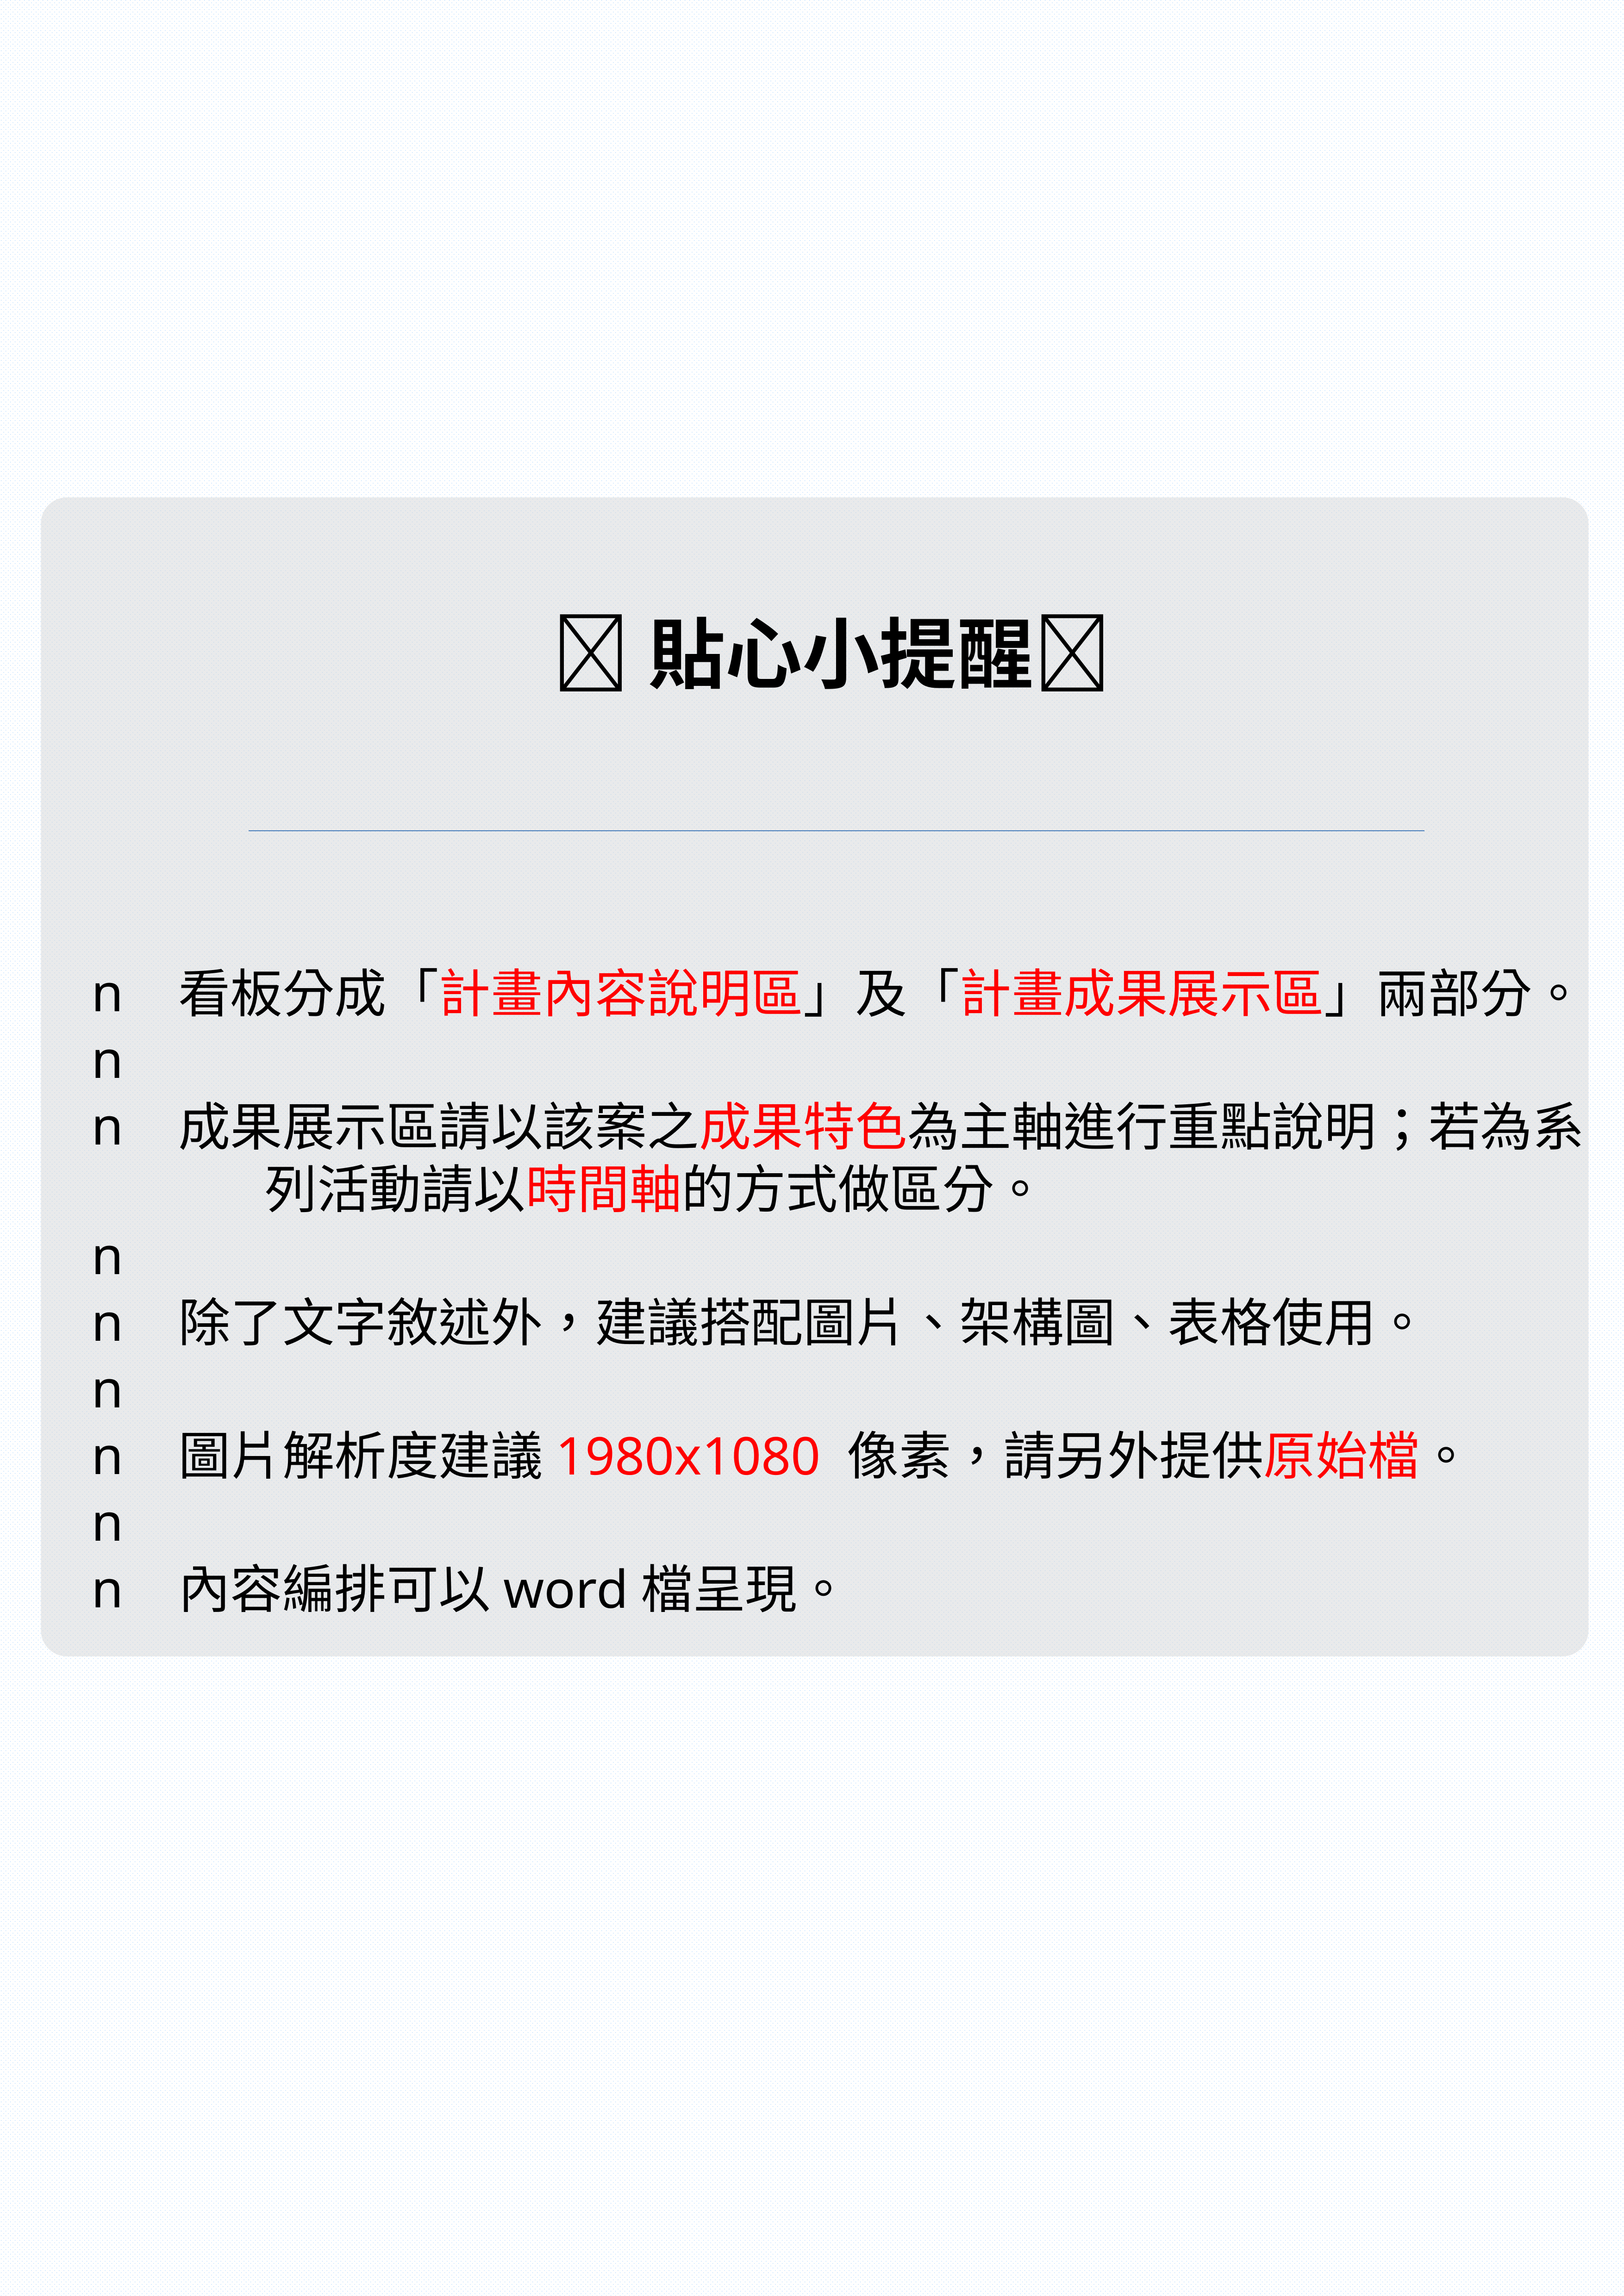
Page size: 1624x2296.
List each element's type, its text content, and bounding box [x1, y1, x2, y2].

text_box [665, 1596, 673, 1600]
text_box [552, 1595, 568, 1605]
text_box [676, 1603, 685, 1607]
text_box [512, 1595, 516, 1602]
title 貼心小提醒 [101, 460, 1563, 843]
text_box [676, 1596, 685, 1600]
text_box [451, 1595, 456, 1598]
text_box [312, 1595, 315, 1598]
text_box [245, 1598, 267, 1607]
text_box [604, 1595, 619, 1605]
text_box [531, 1595, 535, 1603]
text_box [41, 497, 1589, 1656]
text_box [324, 1595, 327, 1598]
text_box [665, 1603, 673, 1607]
text_box [318, 1595, 321, 1598]
text_box 看板分成「計畫內容說明區」及「計畫成果展示區」兩部分。 成果展示區請以該案之成果特色為主軸進行重點說明；若為系列活動請以時間軸的方式做區分。 除了文字敘述外，建議搭配圖片、架構圖、表格使用。 圖片解析度建議1980x1080 像素，請另外提供原始檔。 內容編排可以word檔呈現。 [85, 890, 1592, 1595]
